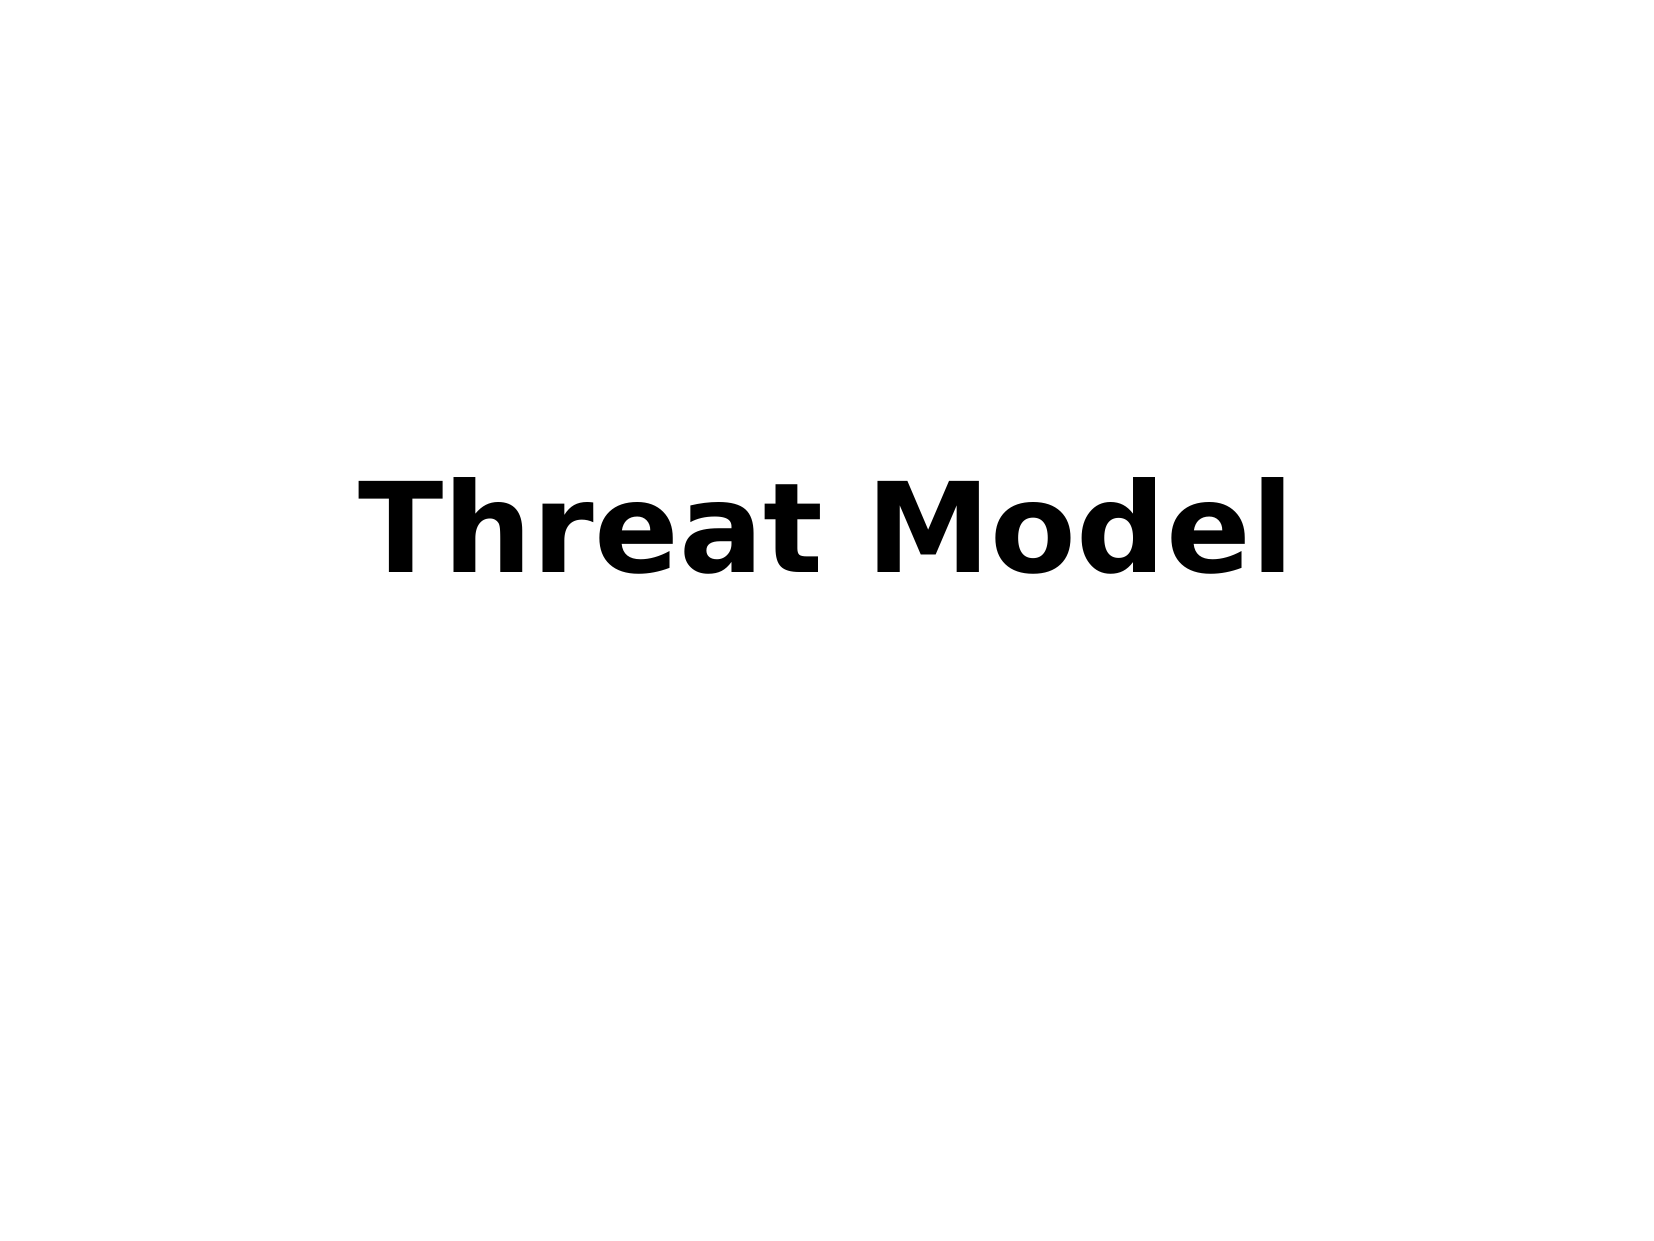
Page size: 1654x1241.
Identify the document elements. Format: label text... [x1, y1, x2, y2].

subtitle Threat Model [82, 49, 1571, 1010]
